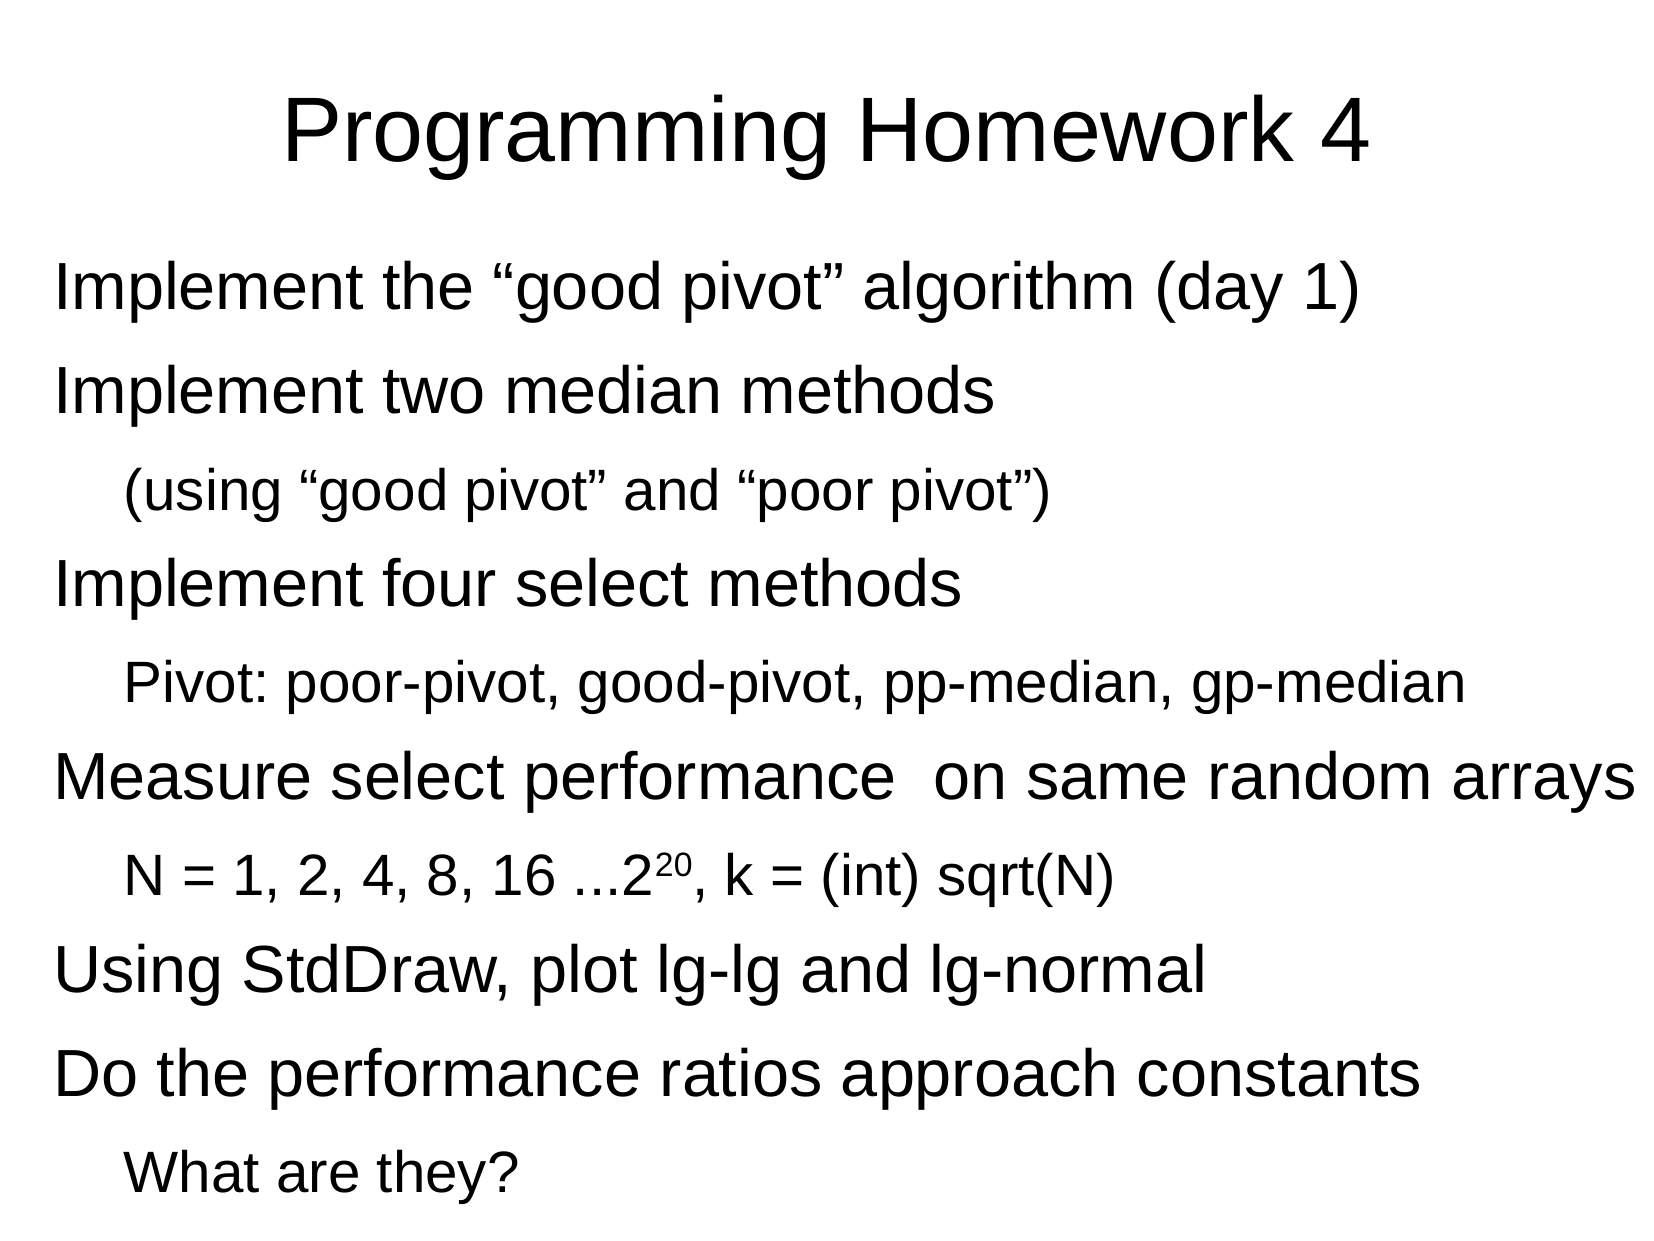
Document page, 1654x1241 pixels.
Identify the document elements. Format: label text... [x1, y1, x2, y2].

title Programming Homework 4 [82, 25, 1571, 233]
list Implement the “good pivot” algorithm (day 1) Implement two median methods (using “good pivot” and “poor pivot”) Implement four select methods Pivot: poor-pivot, good-pivot, pp-median, gp-median Measure select performance on same random arrays N = 1, 2, 4, 8, 16 ...220, k = (int) sqrt(N) Using StdDraw, plot lg-lg and lg-normal Do the performance ratios approach constants What are they? [0, 248, 1654, 1207]
